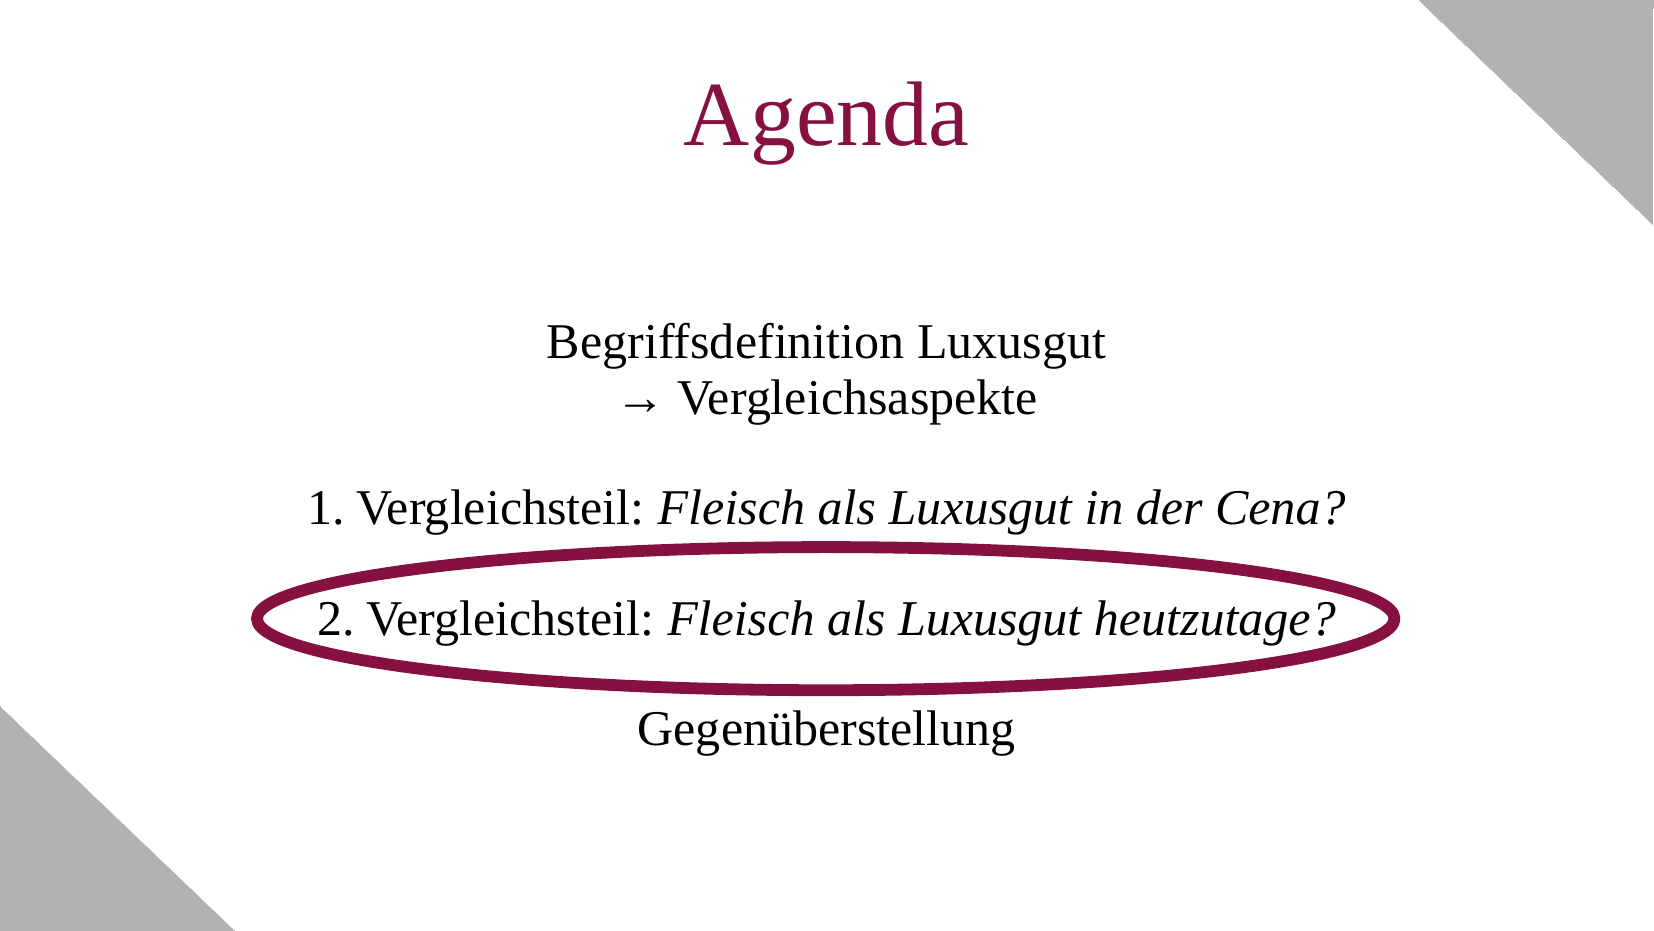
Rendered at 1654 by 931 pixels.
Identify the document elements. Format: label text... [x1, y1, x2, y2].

subtitle Begriffsdefinition Luxusgut → Vergleichsaspekte 1. Vergleichsteil: Fleisch als Luxusgut in der Cena? 2. Vergleichsteil: Fleisch als Luxusgut heutzutage? Gegenüberstellung [82, 203, 1571, 882]
text_box [1419, 0, 1654, 225]
title Agenda [82, 37, 1571, 193]
text_box [0, 706, 235, 931]
